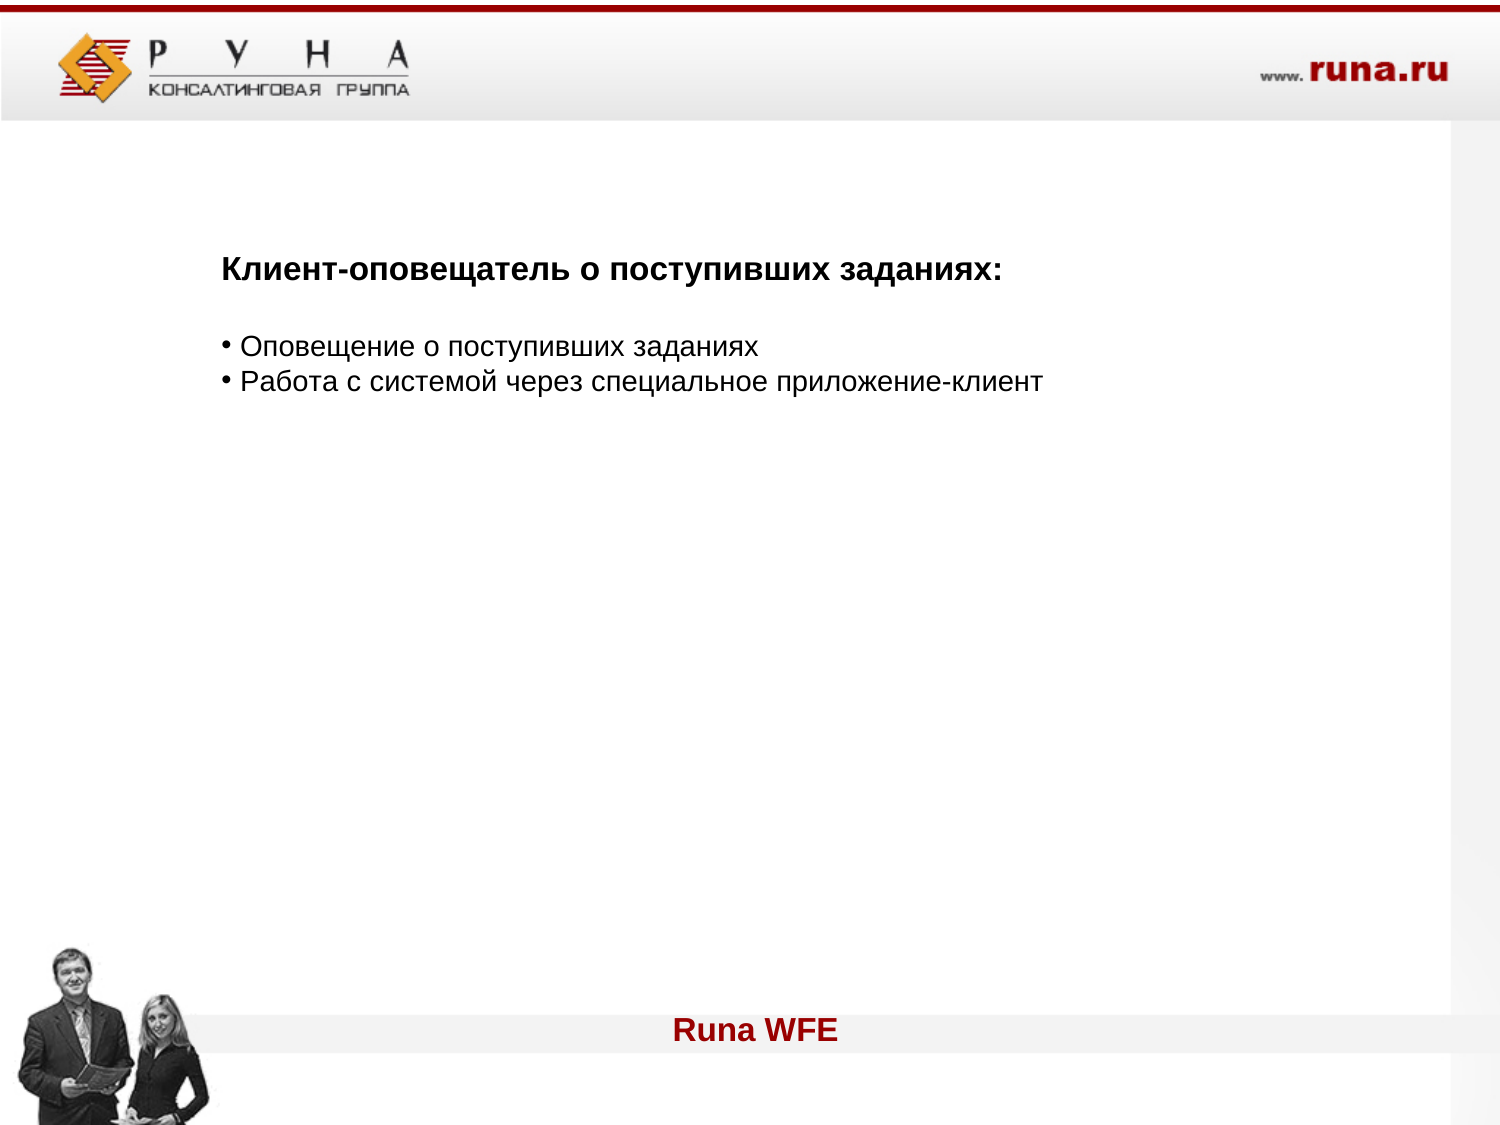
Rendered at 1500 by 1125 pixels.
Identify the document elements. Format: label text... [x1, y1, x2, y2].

text_box Runa WFE [159, 1000, 1353, 1048]
text_box Клиент-оповещатель о поступивших заданиях: Оповещение о поступивших заданиях Работа с системой через специальное приложение-клиент [206, 239, 1152, 440]
picture [0, 5, 1500, 1125]
